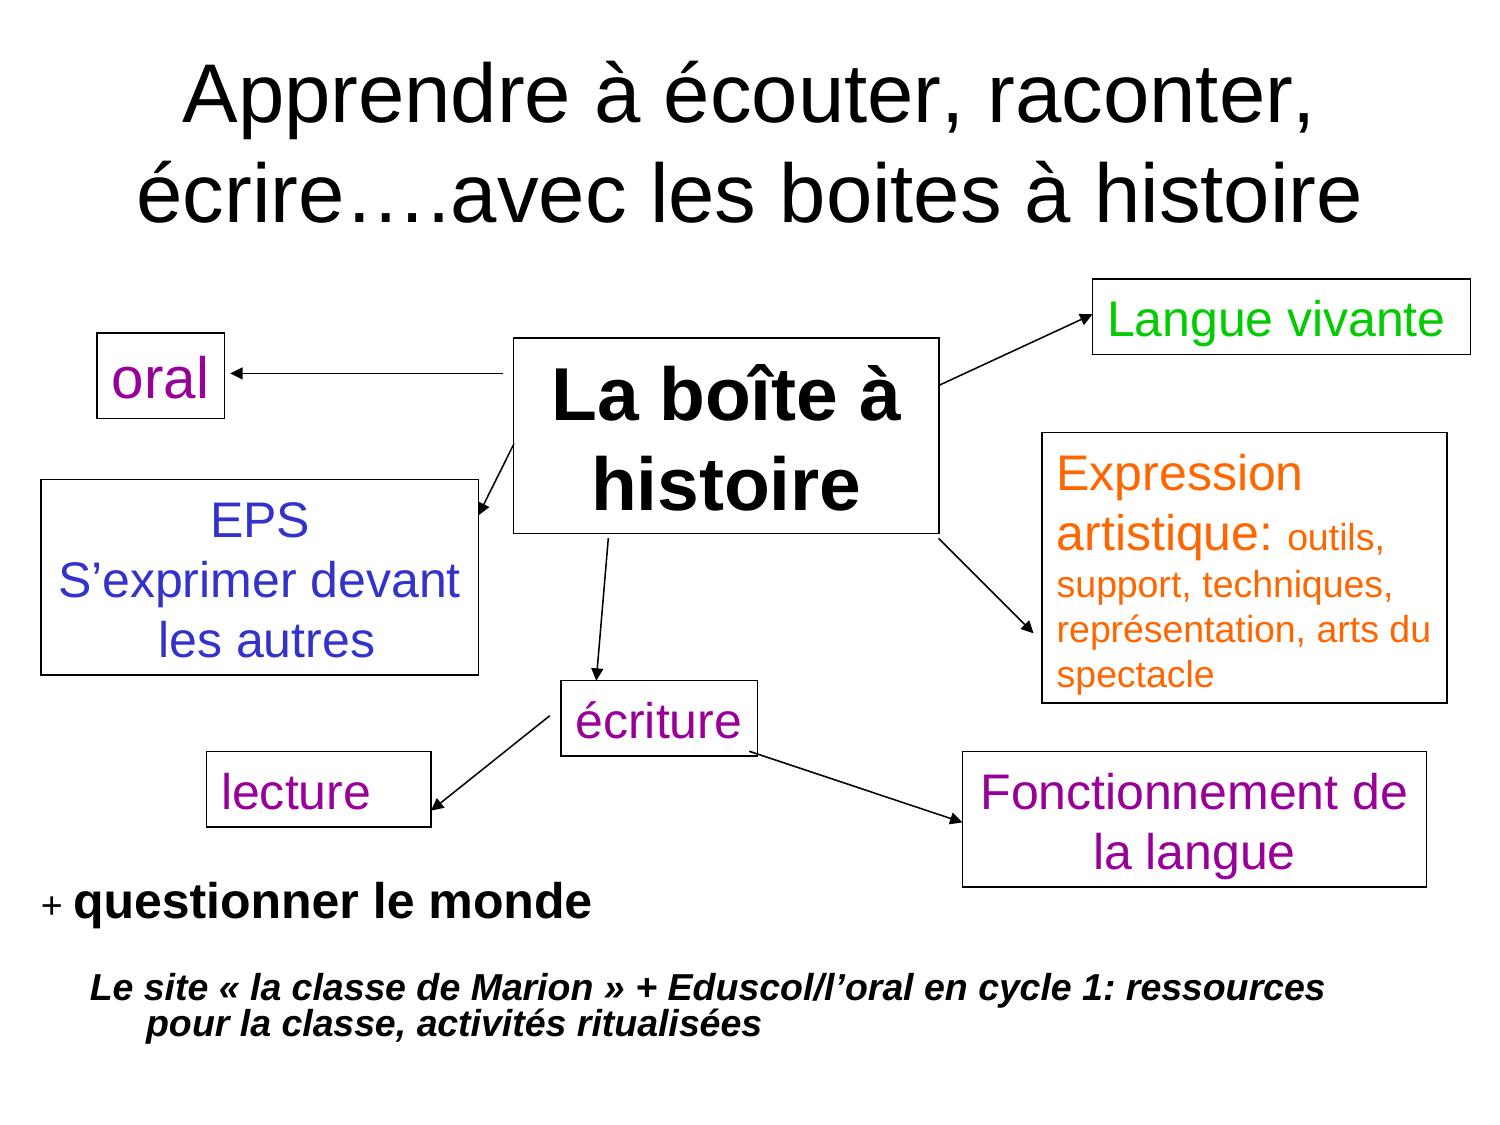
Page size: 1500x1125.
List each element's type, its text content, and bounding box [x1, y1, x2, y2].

text_box écriture [560, 680, 758, 757]
list Le site « la classe de Marion » + Eduscol/l’oral en cycle 1: ressources pour la classe, activités ritualisées [75, 964, 1426, 1059]
text_box Expression artistique: outils, support, techniques, représentation, arts du spectacle [1041, 432, 1447, 703]
text_box lecture [206, 751, 431, 827]
title Apprendre à écouter, raconter, écrire….avec les boites à histoire [75, 45, 1426, 233]
text_box EPS S’exprimer devant les autres [41, 479, 479, 676]
text_box + questionner le monde [25, 860, 608, 937]
text_box La boîte à histoire [513, 337, 939, 534]
text_box Langue vivante [1092, 278, 1471, 355]
text_box oral [97, 332, 225, 419]
text_box Fonctionnement de la langue [962, 751, 1427, 887]
